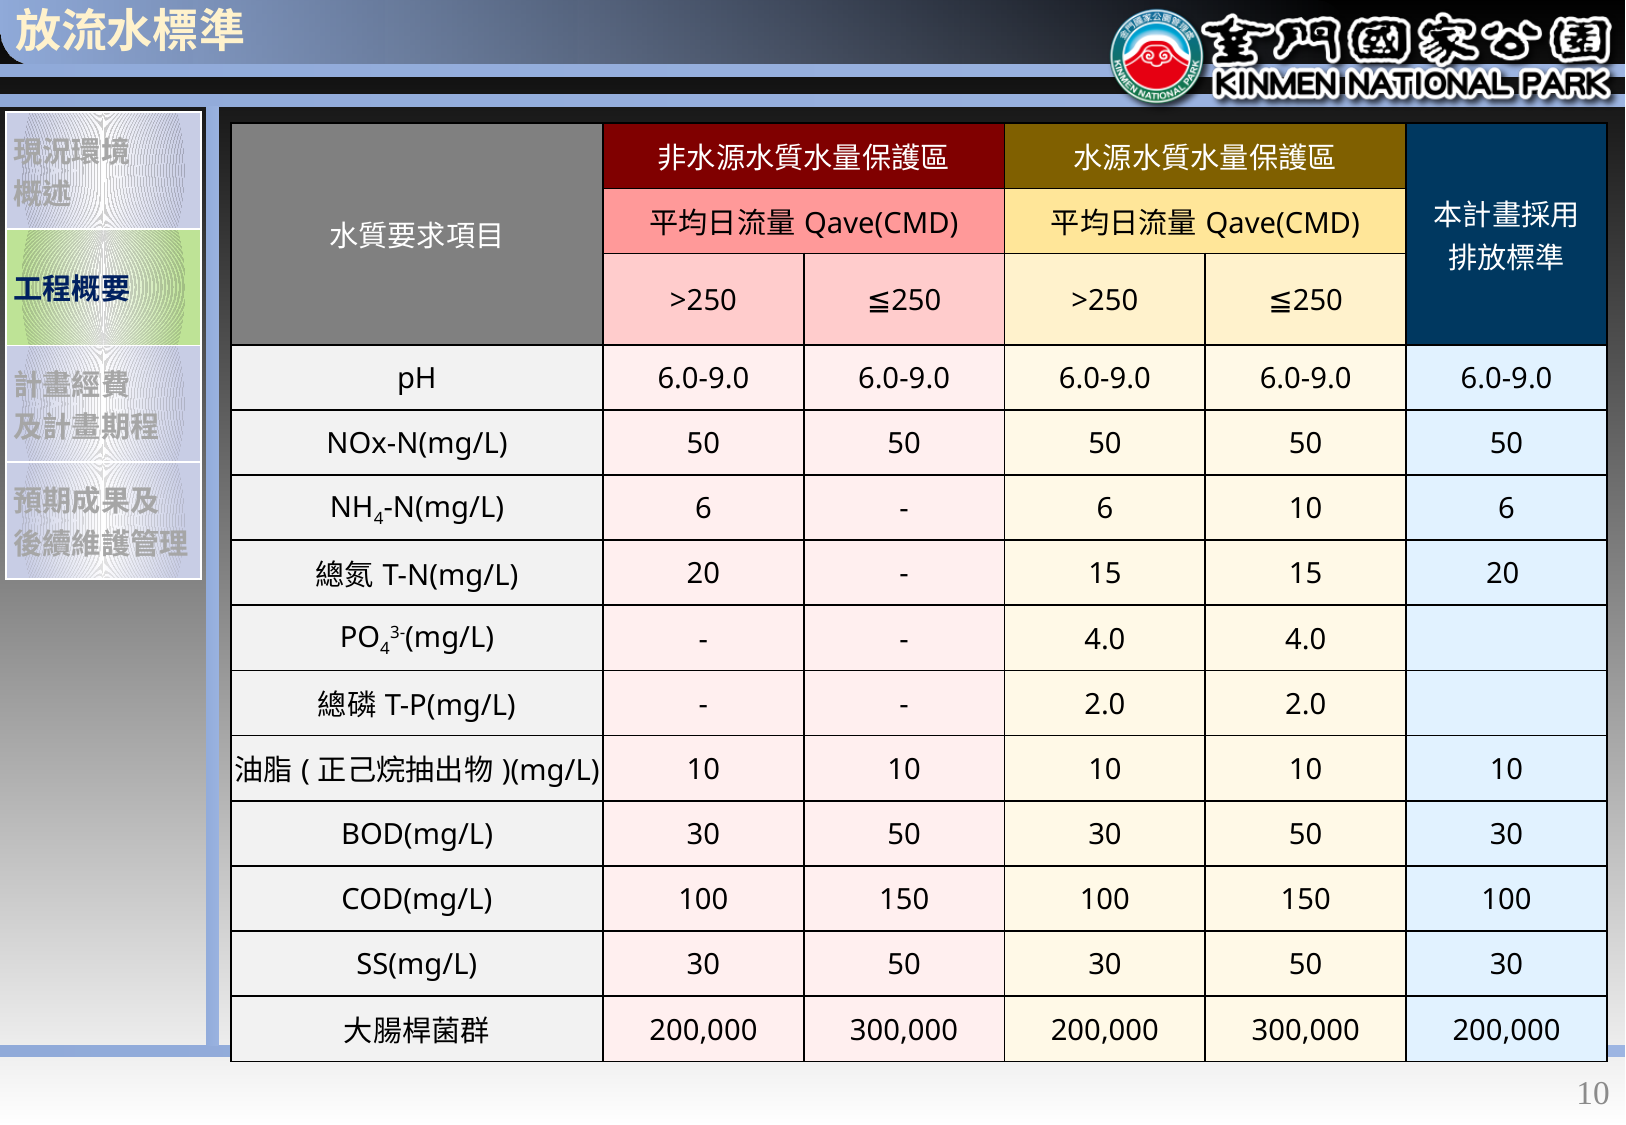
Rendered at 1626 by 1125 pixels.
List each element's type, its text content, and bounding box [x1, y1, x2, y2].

table_cell 50 [1005, 411, 1204, 474]
table_cell 總氮T-N(mg/L) [232, 541, 602, 604]
table_cell 50 [805, 411, 1004, 474]
table_cell 6.0-9.0 [1206, 346, 1405, 409]
table_cell 油脂(正己烷抽出物)(mg/L) [232, 736, 602, 800]
table_cell BOD(mg/L) [232, 802, 602, 865]
table_cell - [805, 476, 1004, 539]
table_cell 工程概要 [7, 230, 200, 345]
table_cell - [604, 671, 803, 735]
table_cell 30 [1005, 802, 1204, 865]
table_cell 6 [1005, 476, 1204, 539]
slide_number <編號> [1259, 1061, 1625, 1122]
table_cell - [805, 541, 1004, 604]
table_cell 6.0-9.0 [604, 346, 803, 409]
table_cell COD(mg/L) [232, 867, 602, 930]
table_cell 15 [1206, 541, 1405, 604]
table_cell 200,000 [1005, 997, 1204, 1061]
table_cell >250 [604, 254, 803, 344]
table_cell NOx-N(mg/L) [232, 411, 602, 474]
table_header 水質要求項目 [232, 124, 602, 344]
table_header 非水源水質水量保護區 [604, 124, 1004, 188]
table_cell 300,000 [1206, 997, 1405, 1061]
table_cell 50 [1407, 411, 1606, 474]
table_cell 50 [1206, 932, 1405, 995]
table_cell 總磷T-P(mg/L) [232, 671, 602, 735]
table_cell 預期成果及 後續維護管理 [7, 463, 200, 578]
table_cell 平均日流量Qave(CMD) [1005, 189, 1405, 253]
table_cell 10 [1206, 476, 1405, 539]
table_cell [1407, 671, 1606, 735]
table_cell 50 [1206, 411, 1405, 474]
table_cell 50 [805, 802, 1004, 865]
table_cell 2.0 [1005, 671, 1204, 735]
table_cell 4.0 [1206, 606, 1405, 670]
table_cell PO43-(mg/L) [232, 606, 602, 670]
title 放流水標準 [0, 0, 1402, 65]
table_cell 6.0-9.0 [1005, 346, 1204, 409]
table_cell 30 [604, 802, 803, 865]
table_cell 2.0 [1206, 671, 1405, 735]
table_cell - [805, 606, 1004, 670]
picture [1105, 4, 1625, 117]
table_cell SS(mg/L) [232, 932, 602, 995]
table_cell 10 [604, 736, 803, 800]
table_cell 30 [604, 932, 803, 995]
table_cell 20 [1407, 541, 1606, 604]
table_header 現況環境 概述 [7, 113, 200, 228]
table_cell 4.0 [1005, 606, 1204, 670]
table_cell ≦250 [805, 254, 1004, 344]
table_cell NH4-N(mg/L) [232, 476, 602, 539]
table_cell 6.0-9.0 [805, 346, 1004, 409]
table_cell 6 [604, 476, 803, 539]
table_cell 200,000 [604, 997, 803, 1061]
table_cell 100 [1407, 867, 1606, 930]
table_cell >250 [1005, 254, 1204, 344]
table_cell 200,000 [1407, 997, 1606, 1061]
table_cell [1407, 606, 1606, 670]
table_cell 20 [604, 541, 803, 604]
table_cell 150 [1206, 867, 1405, 930]
table_cell 計畫經費 及計畫期程 [7, 346, 200, 461]
table_cell 30 [1407, 802, 1606, 865]
table_cell 6 [1407, 476, 1606, 539]
table_cell 10 [1005, 736, 1204, 800]
table_header 水源水質水量保護區 [1005, 124, 1405, 188]
table_cell 150 [805, 867, 1004, 930]
table_cell 300,000 [805, 997, 1004, 1061]
table_cell 30 [1407, 932, 1606, 995]
table_cell 30 [1005, 932, 1204, 995]
table_cell pH [232, 346, 602, 409]
table_cell 50 [1206, 802, 1405, 865]
table_cell 10 [805, 736, 1004, 800]
table_cell 6.0-9.0 [1407, 346, 1606, 409]
table_cell 50 [805, 932, 1004, 995]
table_cell 10 [1206, 736, 1405, 800]
table_cell 15 [1005, 541, 1204, 604]
table_cell - [604, 606, 803, 670]
table_cell 平均日流量Qave(CMD) [604, 189, 1004, 253]
table_cell 100 [604, 867, 803, 930]
table_cell 100 [1005, 867, 1204, 930]
table_cell - [805, 671, 1004, 735]
table_cell 50 [604, 411, 803, 474]
table_cell ≦250 [1206, 254, 1405, 344]
table_cell 10 [1407, 736, 1606, 800]
table_cell 大腸桿菌群 [232, 997, 602, 1061]
table_header 本計畫採用 排放標準 [1407, 124, 1606, 344]
